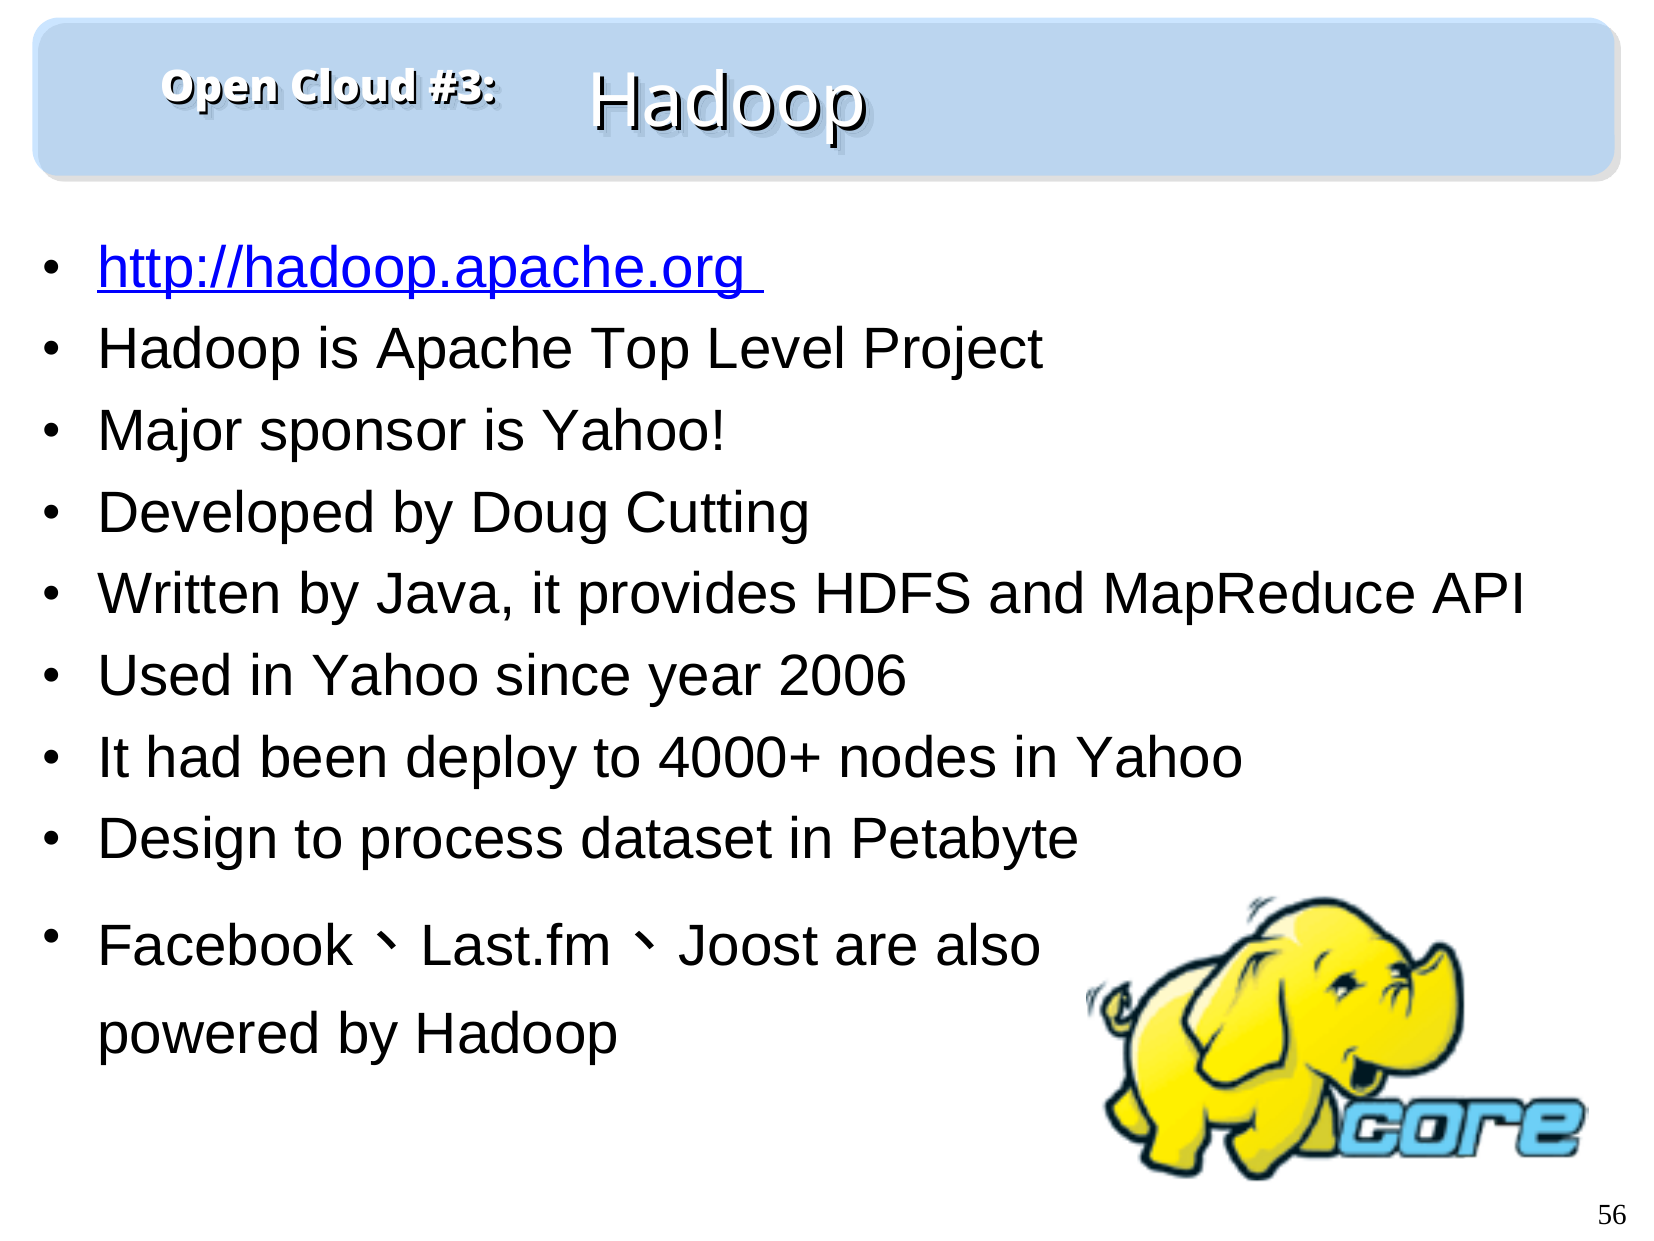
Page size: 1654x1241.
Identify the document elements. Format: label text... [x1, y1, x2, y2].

text_box Open Cloud #3: Hadoop [32, 17, 1615, 176]
picture [1086, 891, 1589, 1185]
list http://hadoop.apache.org Hadoop is Apache Top Level Project Major sponsor is Yahoo! Developed by Doug Cutting Written by Java, it provides HDFS and MapReduce API Used in Yahoo since year 2006 It had been deploy to 4000+ nodes in Yahoo Design to process dataset in Petabyte Facebook、Last.fm、Joost are also powered by Hadoop [40, 234, 1594, 1049]
